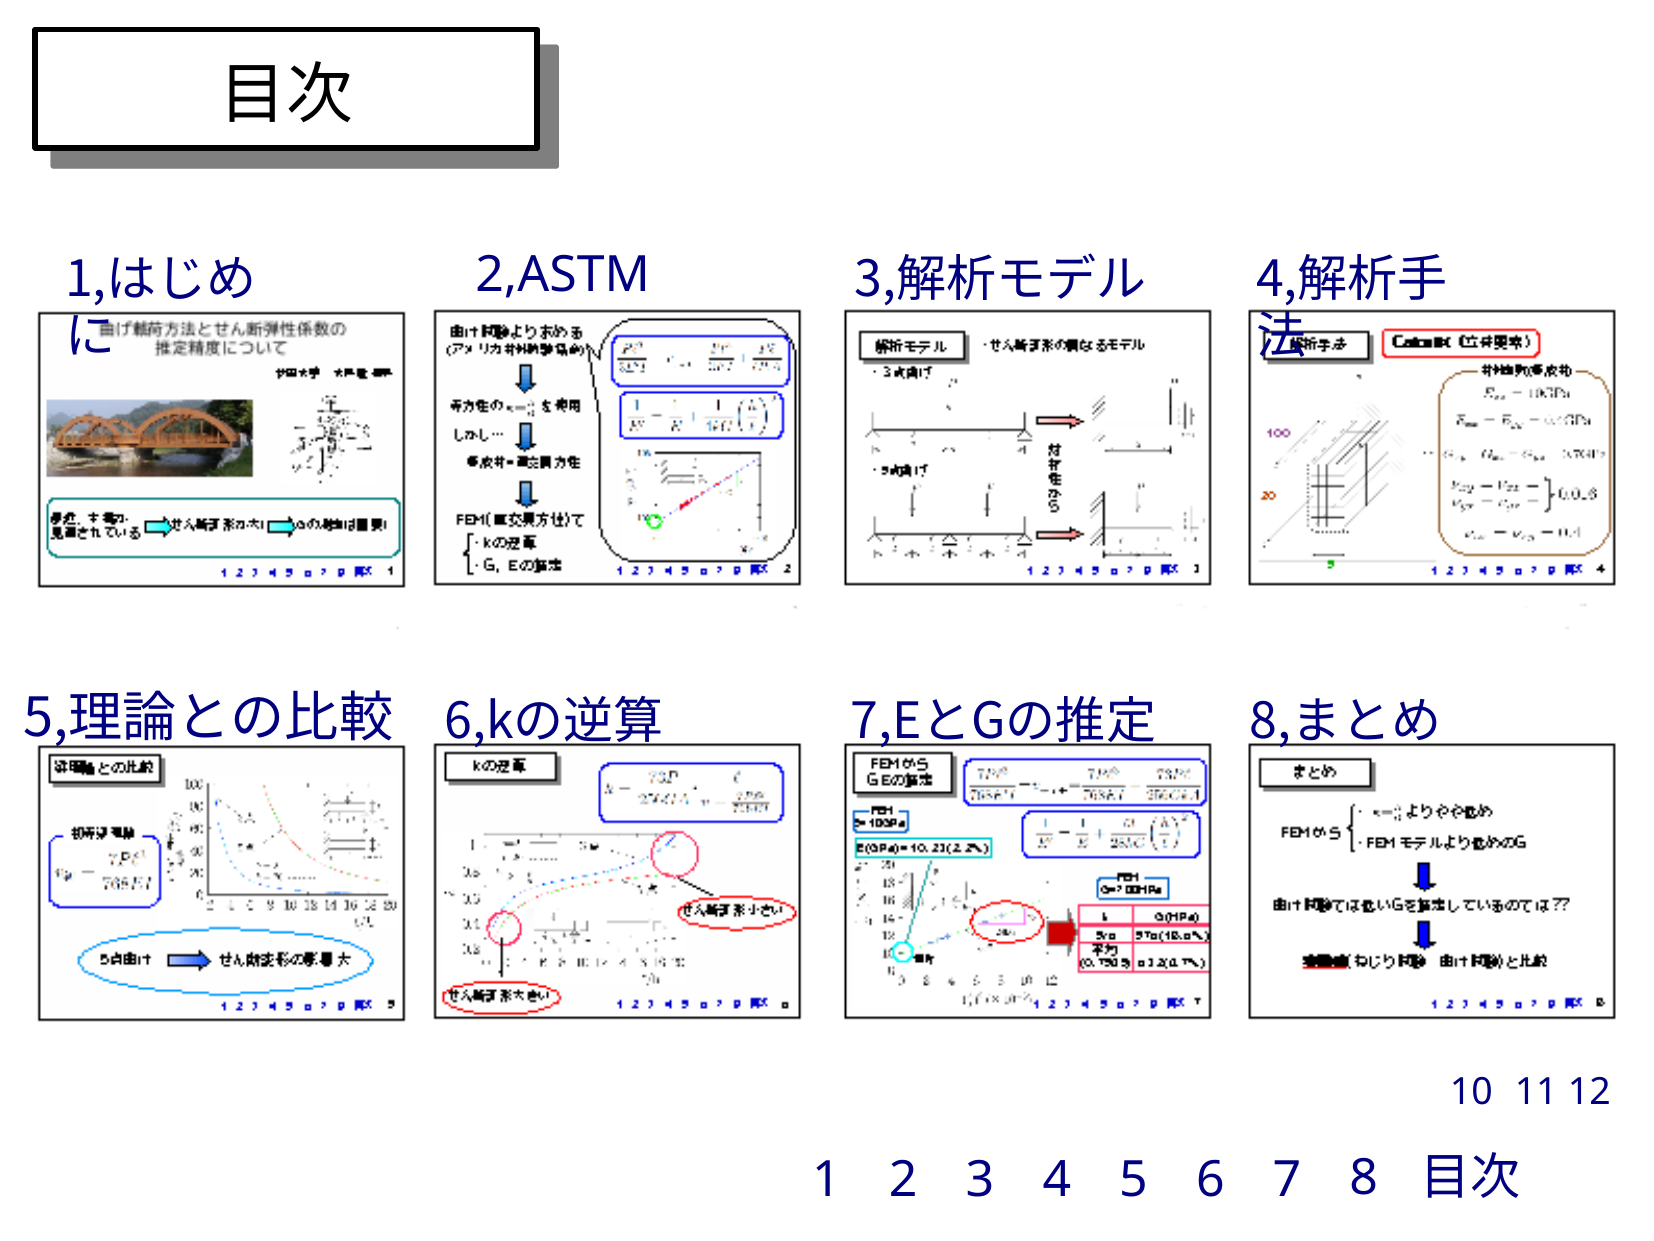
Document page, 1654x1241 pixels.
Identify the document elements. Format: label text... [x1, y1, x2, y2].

picture [20, 296, 1645, 1037]
text_box 4,解析手法 [1253, 236, 1500, 295]
text_box 7,EとGの推定 [847, 679, 1202, 738]
text_box 2,ASTM [472, 236, 692, 295]
text_box 目次 [35, 29, 538, 148]
text_box 6,kの逆算 [441, 679, 690, 738]
text_box 11 [1511, 1062, 1601, 1111]
text_box 5,理論との比較 [20, 672, 418, 735]
text_box 目次 [1417, 1134, 1536, 1193]
text_box 10 [1446, 1062, 1511, 1108]
text_box 8,まとめ [1246, 679, 1494, 738]
text_box 8 [1346, 1139, 1407, 1199]
text_box 12 [1564, 1062, 1625, 1108]
text_box 2 [885, 1141, 955, 1200]
text_box 6 [1193, 1141, 1262, 1200]
text_box 1 [809, 1141, 879, 1200]
text_box 7 [1269, 1141, 1339, 1200]
text_box 3 [962, 1141, 1032, 1200]
text_box 1,はじめに [62, 236, 309, 295]
text_box 3,解析モデル [851, 236, 1176, 295]
text_box 4 [1039, 1141, 1109, 1200]
text_box 5 [1116, 1141, 1186, 1200]
